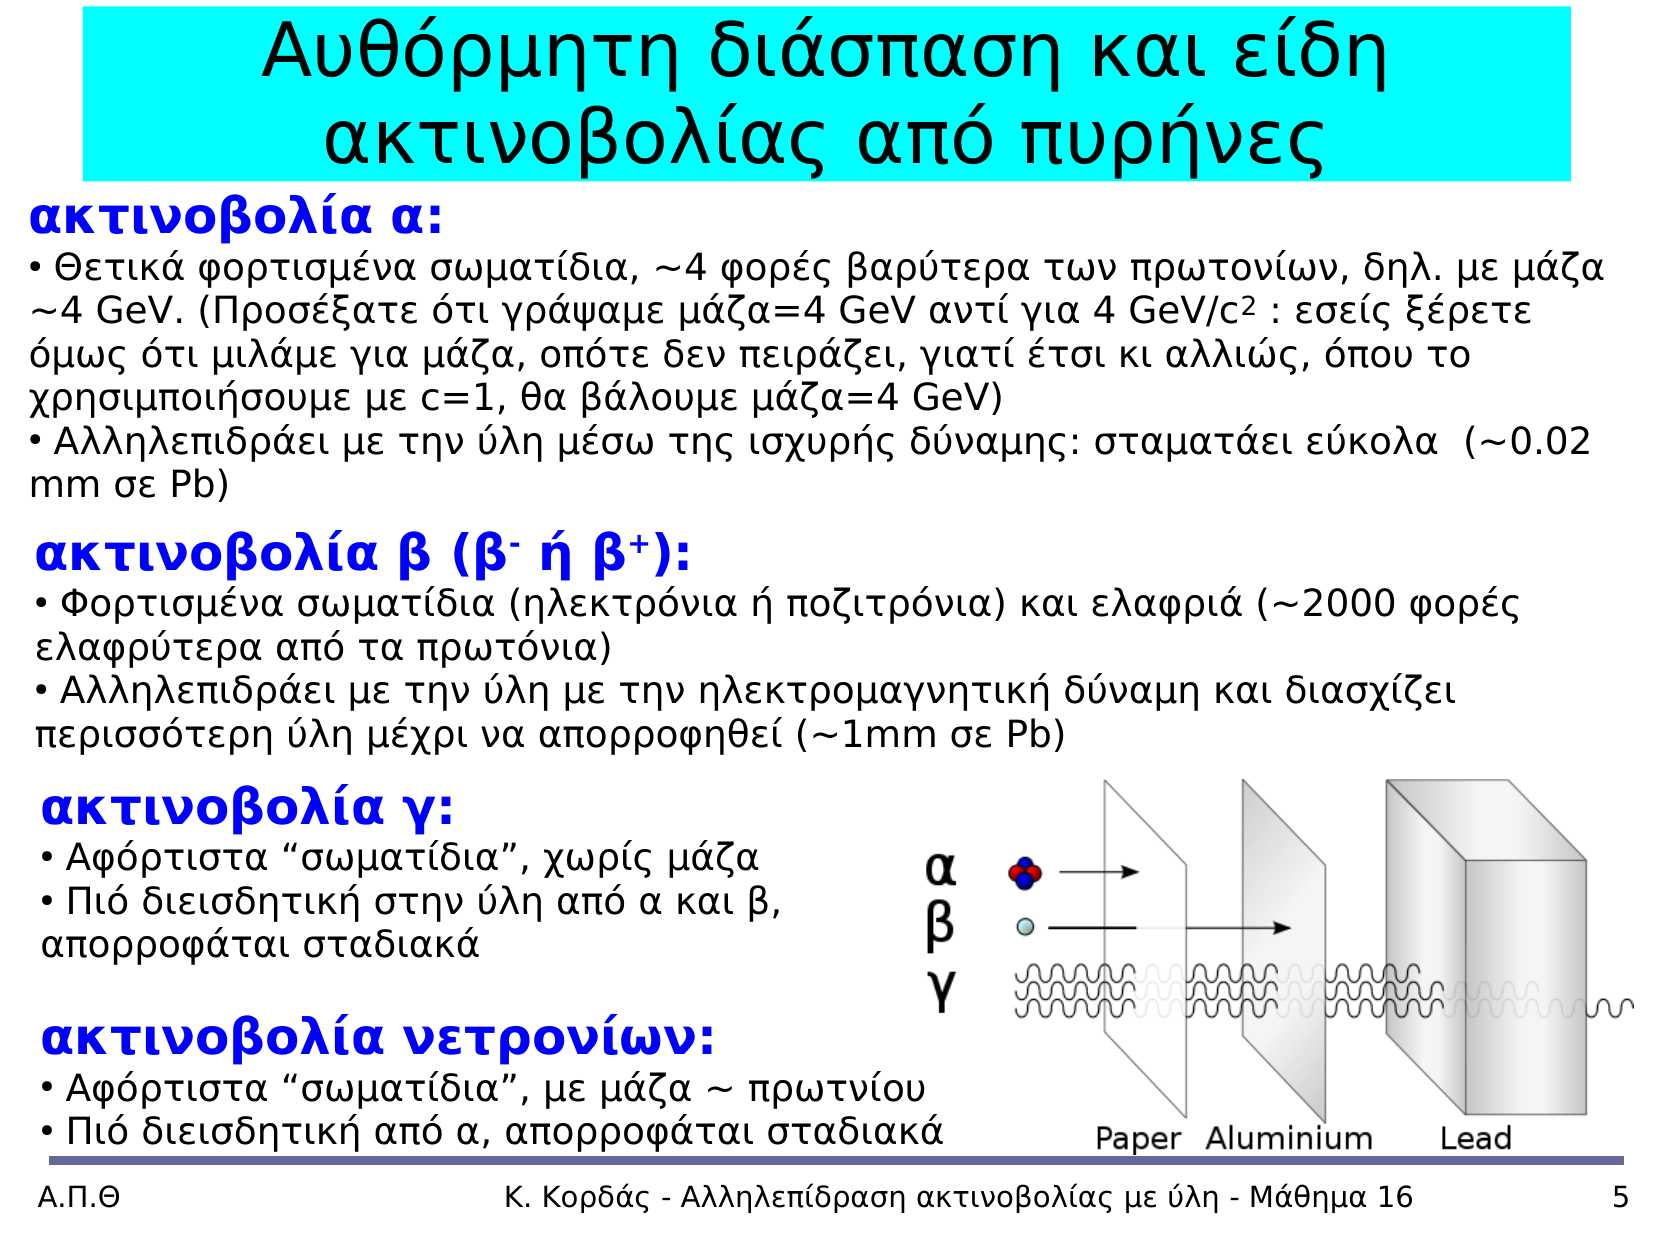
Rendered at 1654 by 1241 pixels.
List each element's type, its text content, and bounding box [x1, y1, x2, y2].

title Αυθόρμητη διάσπαση και είδη ακτινοβολίας από πυρήνες [82, 6, 1571, 179]
text_box ακτινοβολία νετρονίων: Αφόρτιστα “σωματίδια”, με μάζα ~ πρωτνίου Πιό διεισδητική από α, απορροφάται σταδιακά [25, 1000, 1001, 1222]
text_box ακτινοβολία β (β- ή β+): Φορτισμένα σωματίδια (ηλεκτρόνια ή ποζιτρόνια) και ελαφριά (~2000 φορές ελαφρύτερα από τα πρωτόνια) Αλληλεπιδράει με την ύλη με την ηλεκτρομαγνητική δύναμη και διασχίζει περισσότερη ύλη μέχρι να απορροφηθεί (~1mm σε Pb) [19, 516, 1633, 788]
text_box ακτινοβολία α: Θετικά φορτισμένα σωματίδια, ~4 φορές βαρύτερα των πρωτονίων, δηλ. με μάζα ~4 GeV. (Προσέξατε ότι γράψαμε μάζα=4 GeV αντί για 4 GeV/c2 : εσείς ξέρετε όμως ότι μιλάμε για μάζα, οπότε δεν πειράζει, γιατί έτσι κι αλλιώς, όπου το χρησιμποιήσουμε με c=1, θα βάλουμε μάζα=4 GeV) Αλληλεπιδράει με την ύλη μέσω της ισχυρής δύναμης: σταματάει εύκολα (~0.02 mm σε Pb) [13, 179, 1627, 597]
picture [925, 779, 1634, 1155]
text_box ακτινοβολία γ: Αφόρτιστα “σωματίδια”, χωρίς μάζα Πιό διεισδητική στην ύλη από α και β, απορροφάται σταδιακά [25, 770, 1001, 991]
